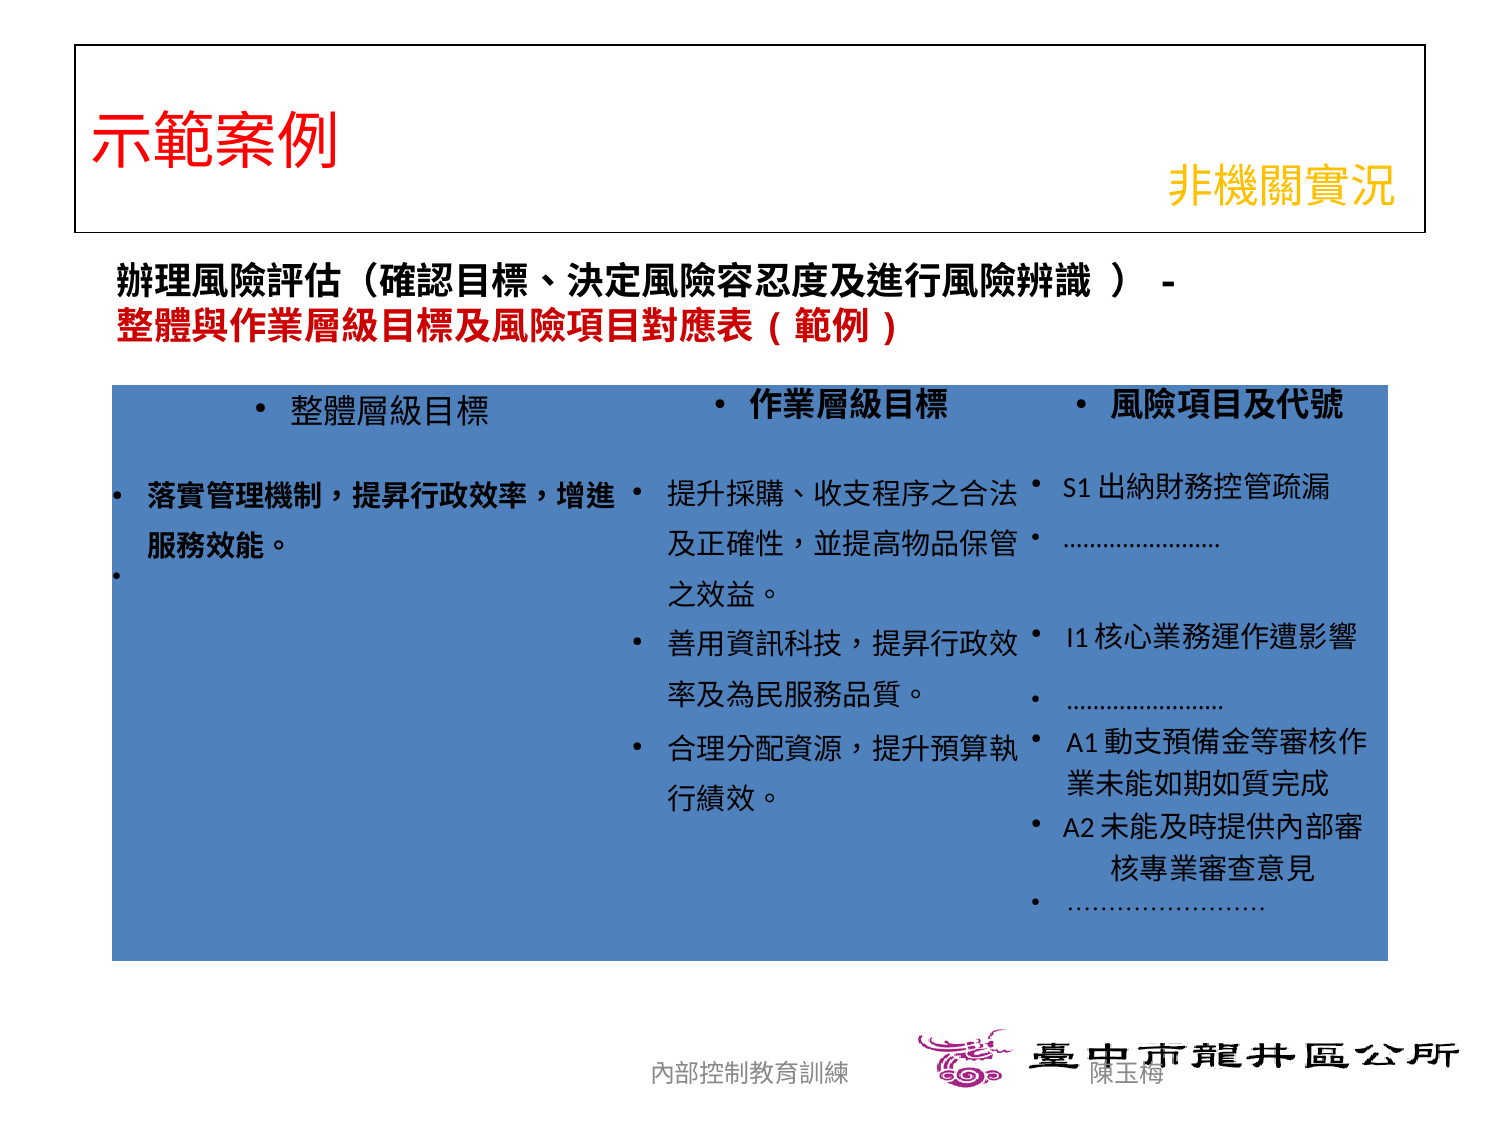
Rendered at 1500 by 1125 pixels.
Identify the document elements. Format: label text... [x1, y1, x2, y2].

table_cell S1出納財務控管疏漏 [1031, 463, 1388, 521]
title 示範案例 [75, 45, 1426, 233]
table_header 作業層級目標 [632, 385, 1031, 463]
text_box 陳玉梅 [1074, 1042, 1426, 1103]
table_cell A1動支預備金等審核作業未能如期如質完成 [1031, 718, 1388, 803]
table_cell 合理分配資源，提升預算執行績效。 [632, 718, 1031, 961]
table_cell …………………… [1031, 521, 1388, 614]
table_cell …………………… [1031, 683, 1388, 718]
table_header 風險項目及代號 [1031, 385, 1388, 463]
table_cell …………………… [1031, 888, 1388, 961]
text_box 內部控制教育訓練 [512, 1042, 988, 1103]
table_cell 提升採購、收支程序之合法及正確性，並提高物品保管之效益。 [632, 463, 1031, 614]
text_box 非機關實況 [1152, 148, 1413, 221]
table_cell 善用資訊科技，提昇行政效率及為民服務品質。 [632, 614, 1031, 718]
table_cell A2未能及時提供內部審核專業審查意見 [1031, 803, 1388, 888]
table_cell I1核心業務運作遭影響 [1031, 614, 1388, 683]
table_cell 落實管理機制，提昇行政效率，增進服務效能。 [112, 463, 632, 961]
text_box 辦理風險評估（確認目標、決定風險容忍度及進行風險辨識 ）-整體與作業層級目標及風險項目對應表(範例) [102, 250, 1212, 355]
table_header 整體層級目標 [112, 385, 632, 463]
